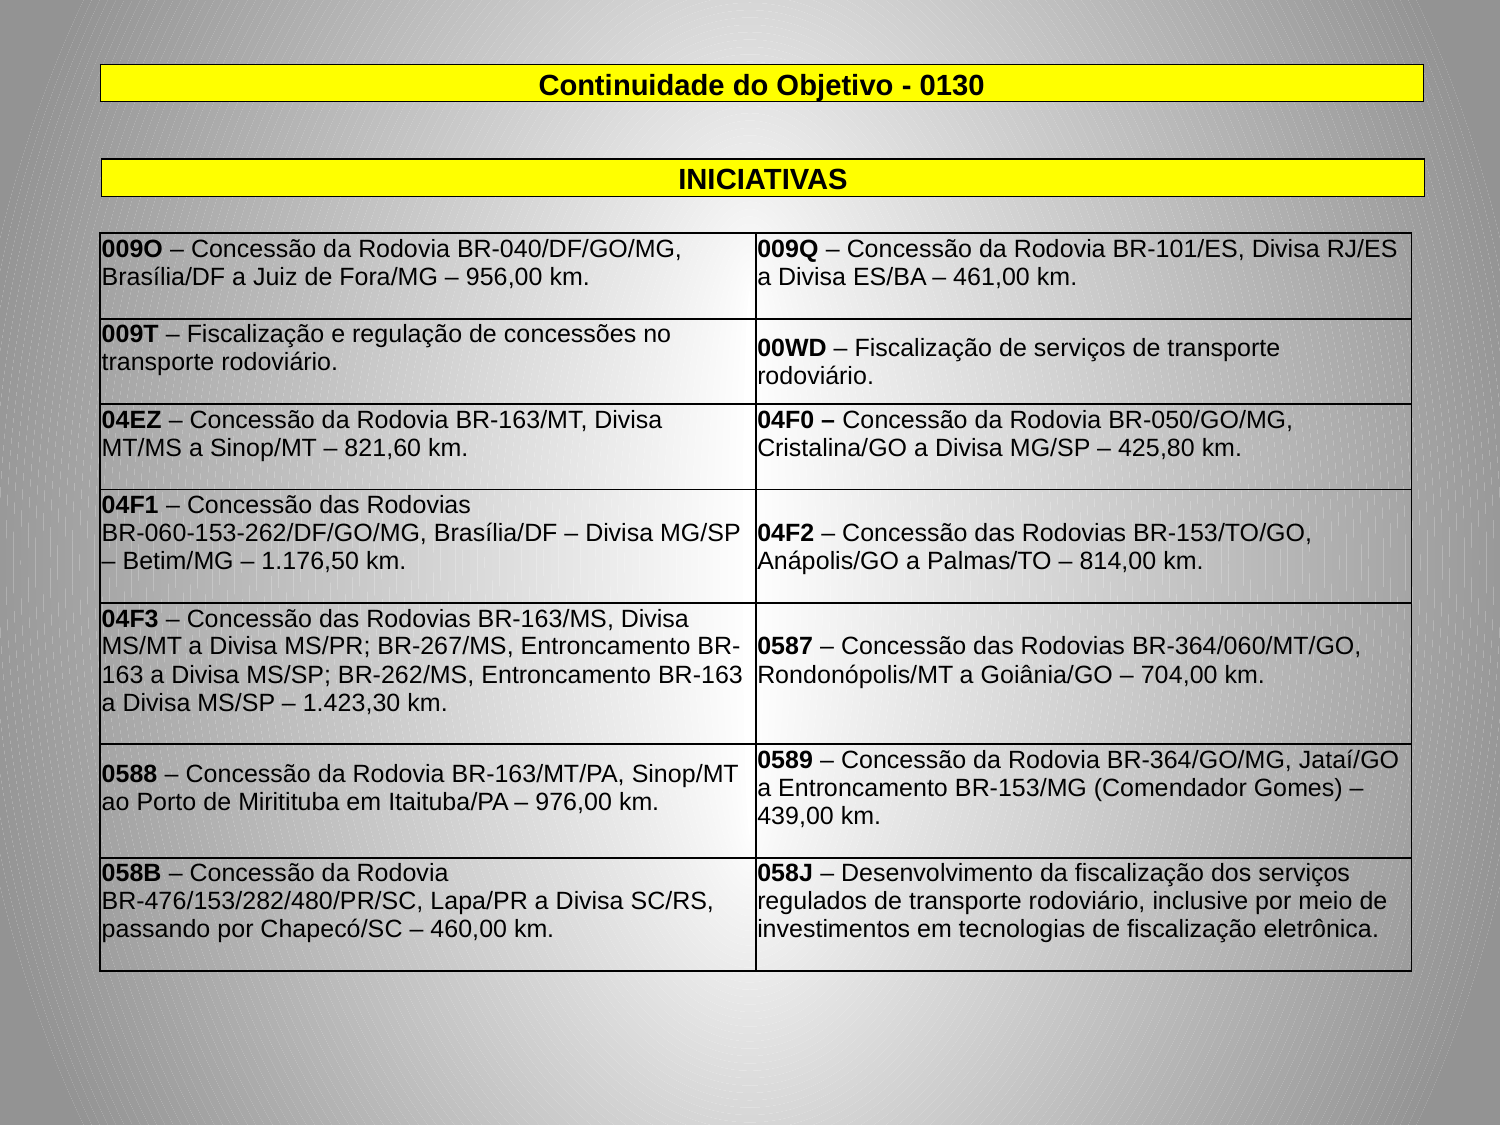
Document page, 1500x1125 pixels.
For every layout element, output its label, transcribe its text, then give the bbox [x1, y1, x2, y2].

table_cell 0587 – Concessão das Rodovias BR-364/060/MT/GO, Rondonópolis/MT a Goiânia/GO – 704,00 km. [757, 604, 1411, 743]
table_cell 04F1 – Concessão das Rodovias BR-060-153-262/DF/GO/MG, Brasília/DF – Divisa MG/SP – Betim/MG – 1.176,50 km. [101, 490, 755, 602]
table_cell 009T – Fiscalização e regulação de concessões no transporte rodoviário. [101, 320, 755, 403]
table_header INICIATIVAS [102, 160, 1424, 196]
table_cell 00WD – Fiscalização de serviços de transporte rodoviário. [757, 320, 1411, 403]
table_header Continuidade do Objetivo - 0130 [101, 65, 1423, 101]
table_cell 0589 – Concessão da Rodovia BR-364/GO/MG, Jataí/GO a Entroncamento BR-153/MG (Comendador Gomes) – 439,00 km. [757, 745, 1411, 857]
table_header 009Q – Concessão da Rodovia BR-101/ES, Divisa RJ/ES a Divisa ES/BA – 461,00 km. [757, 234, 1411, 318]
table_cell 04F3 – Concessão das Rodovias BR-163/MS, Divisa MS/MT a Divisa MS/PR; BR-267/MS, Entroncamento BR-163 a Divisa MS/SP; BR-262/MS, Entroncamento BR-163 a Divisa MS/SP – 1.423,30 km. [101, 604, 755, 743]
table_cell 058J – Desenvolvimento da fiscalização dos serviços regulados de transporte rodoviário, inclusive por meio de investimentos em tecnologias de fiscalização eletrônica. [757, 859, 1411, 970]
table_cell 058B – Concessão da Rodovia BR-476/153/282/480/PR/SC, Lapa/PR a Divisa SC/RS, passando por Chapecó/SC – 460,00 km. [101, 859, 755, 970]
table_header 009O – Concessão da Rodovia BR-040/DF/GO/MG, Brasília/DF a Juiz de Fora/MG – 956,00 km. [101, 234, 755, 318]
table_cell 04F2 – Concessão das Rodovias BR-153/TO/GO, Anápolis/GO a Palmas/TO – 814,00 km. [757, 490, 1411, 602]
table_cell 04F0 – Concessão da Rodovia BR-050/GO/MG, Cristalina/GO a Divisa MG/SP – 425,80 km. [757, 405, 1411, 489]
table_cell 0588 – Concessão da Rodovia BR-163/MT/PA, Sinop/MT ao Porto de Miritituba em Itaituba/PA – 976,00 km. [101, 745, 755, 857]
table_cell 04EZ – Concessão da Rodovia BR-163/MT, Divisa MT/MS a Sinop/MT – 821,60 km. [101, 405, 755, 489]
